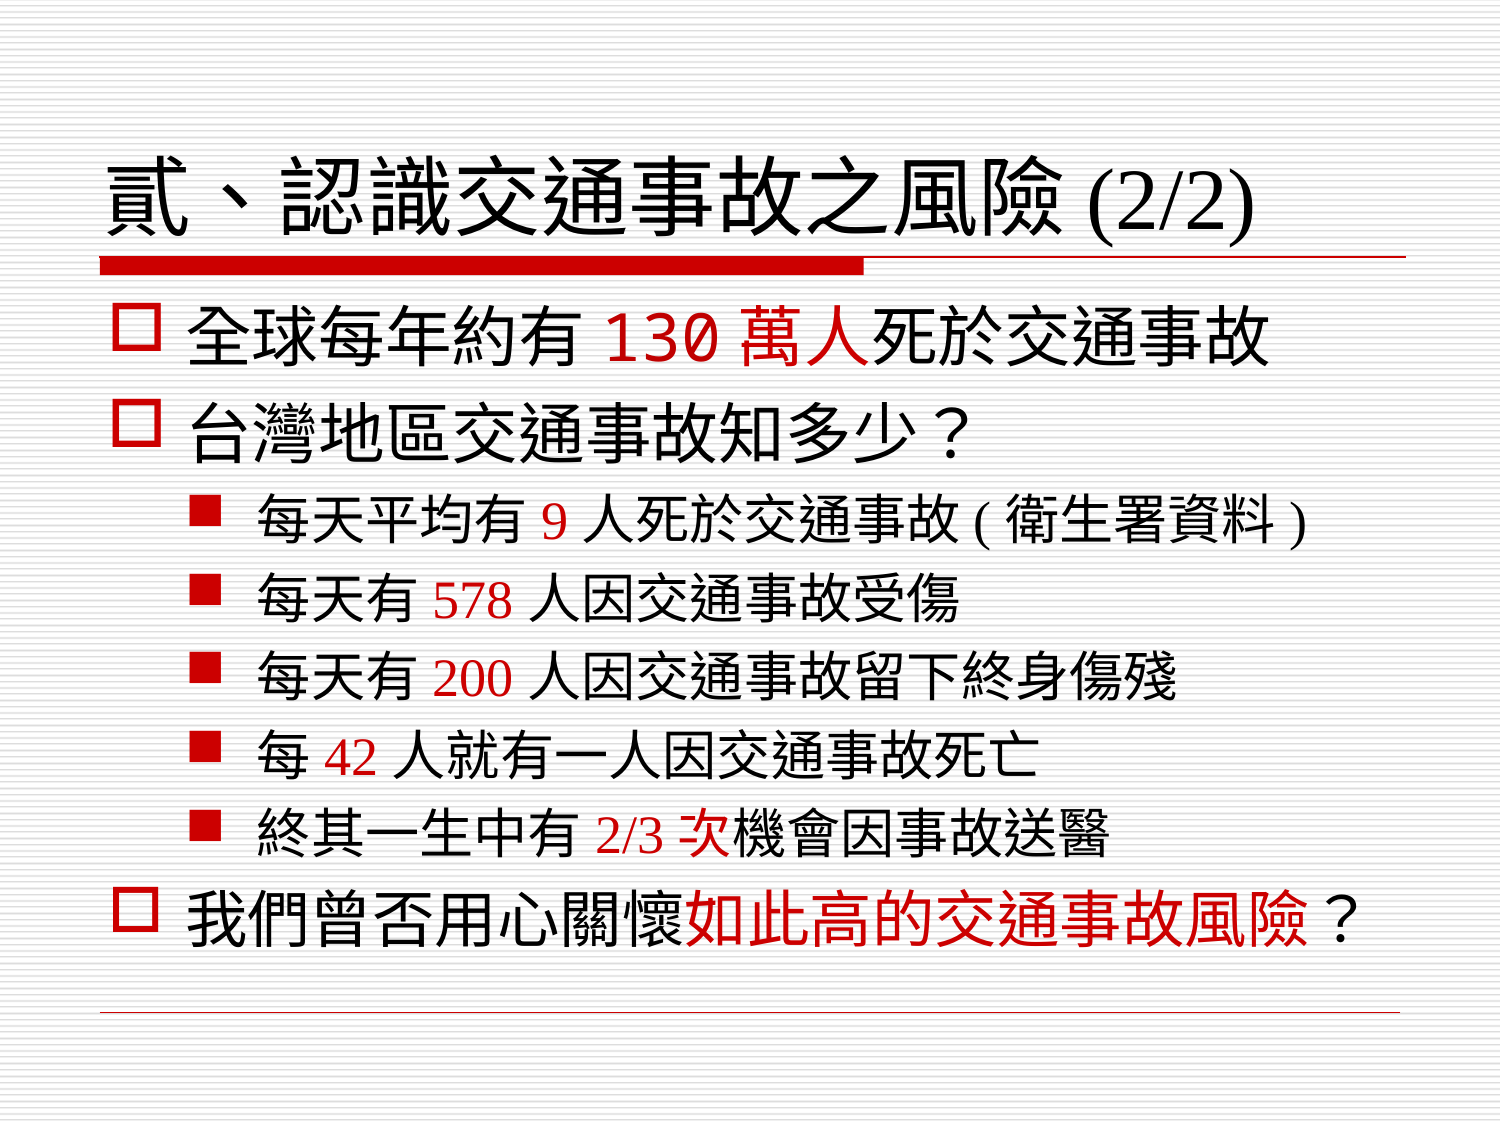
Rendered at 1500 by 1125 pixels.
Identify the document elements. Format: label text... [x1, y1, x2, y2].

title 貳、認識交通事故之風險(2/2) [88, 54, 1437, 255]
picture [0, 0, 1500, 1125]
list 全球每年約有130萬人死於交通事故 台灣地區交通事故知多少？ 每天平均有9人死於交通事故(衛生署資料) 每天有578人因交通事故受傷 每天有200人因交通事故留下終身傷殘 每42人就有一人因交通事故死亡 終其一生中有2/3次機會因事故送醫 我們曾否用心關懷如此高的交通事故風險？ [92, 287, 1406, 988]
